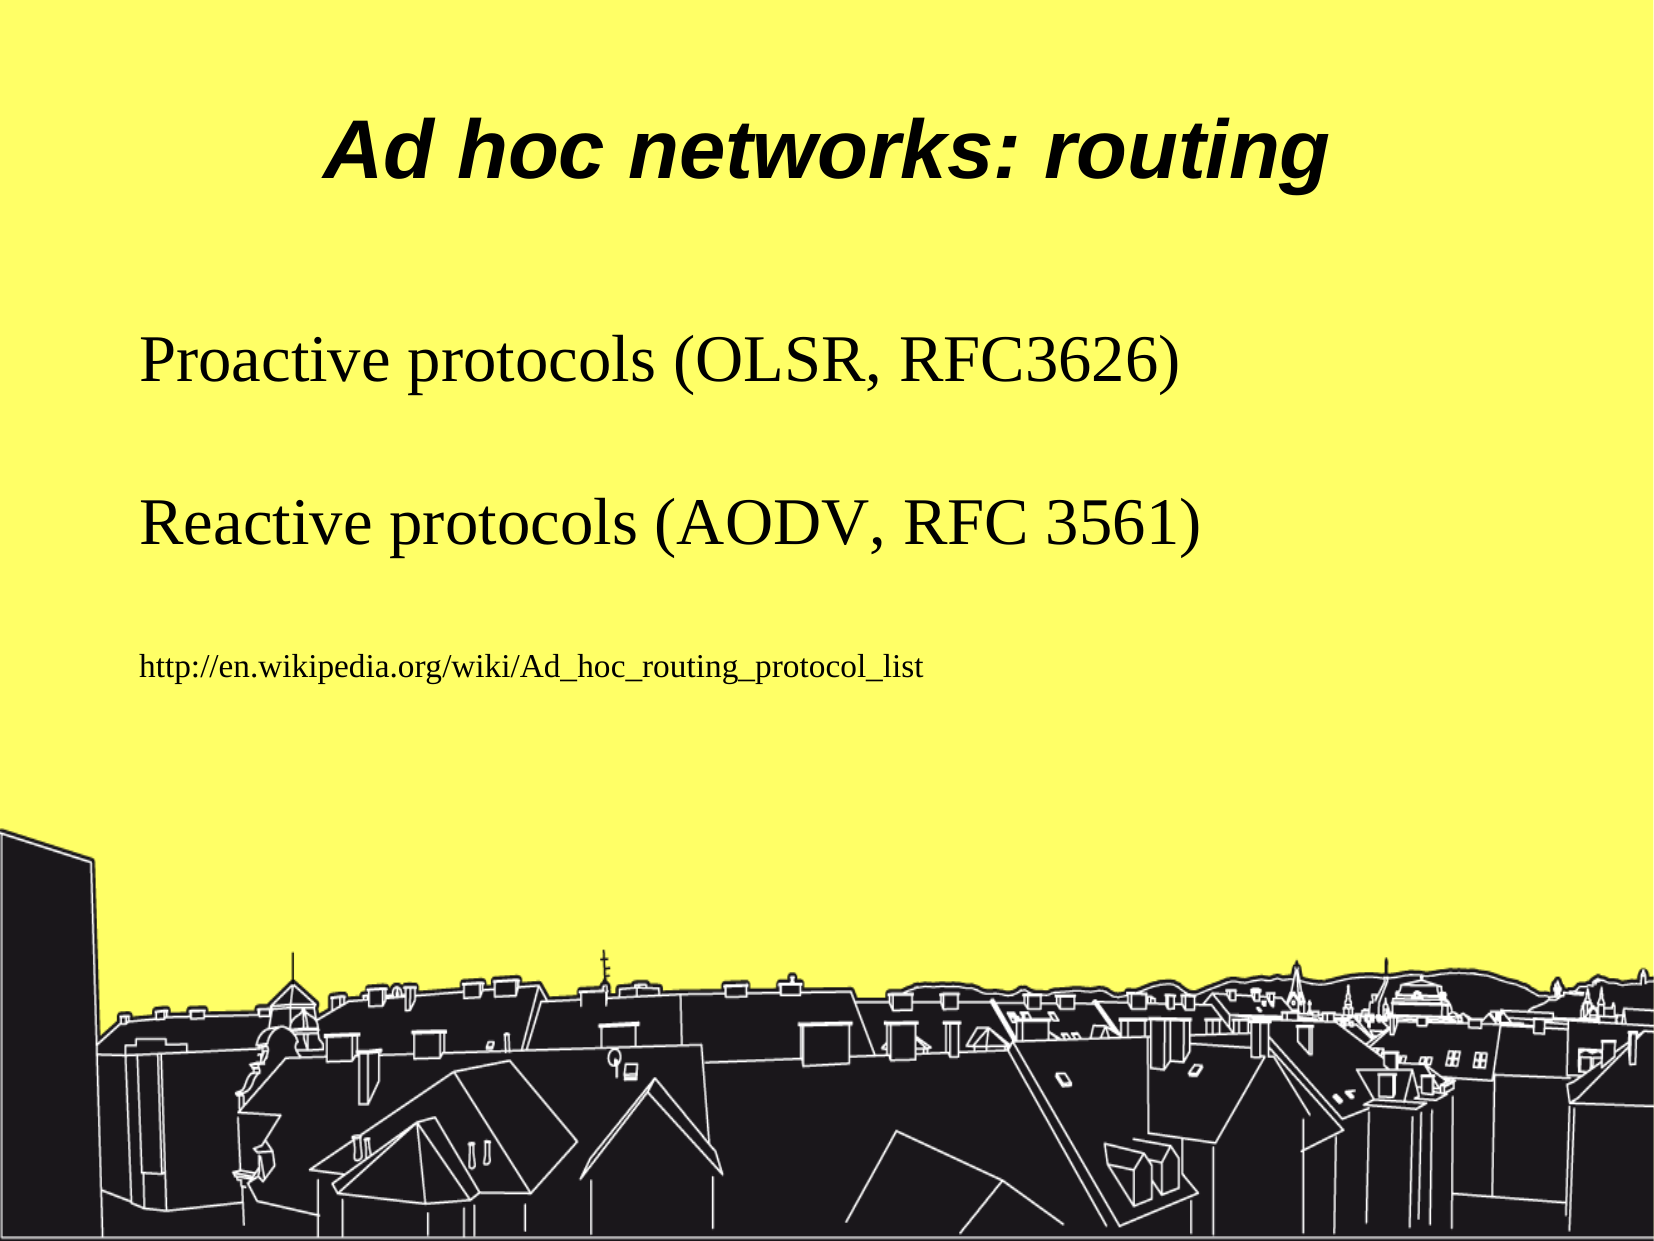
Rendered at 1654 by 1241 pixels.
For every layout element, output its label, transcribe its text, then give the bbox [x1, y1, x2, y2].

picture [0, 827, 1654, 1241]
title Ad hoc networks: routing [121, 46, 1534, 254]
list Proactive protocols (OLSR, RFC3626) Reactive protocols (AODV, RFC 3561) http://en.wikipedia.org/wiki/Ad_hoc_routing_protocol_list [121, 322, 1561, 1118]
